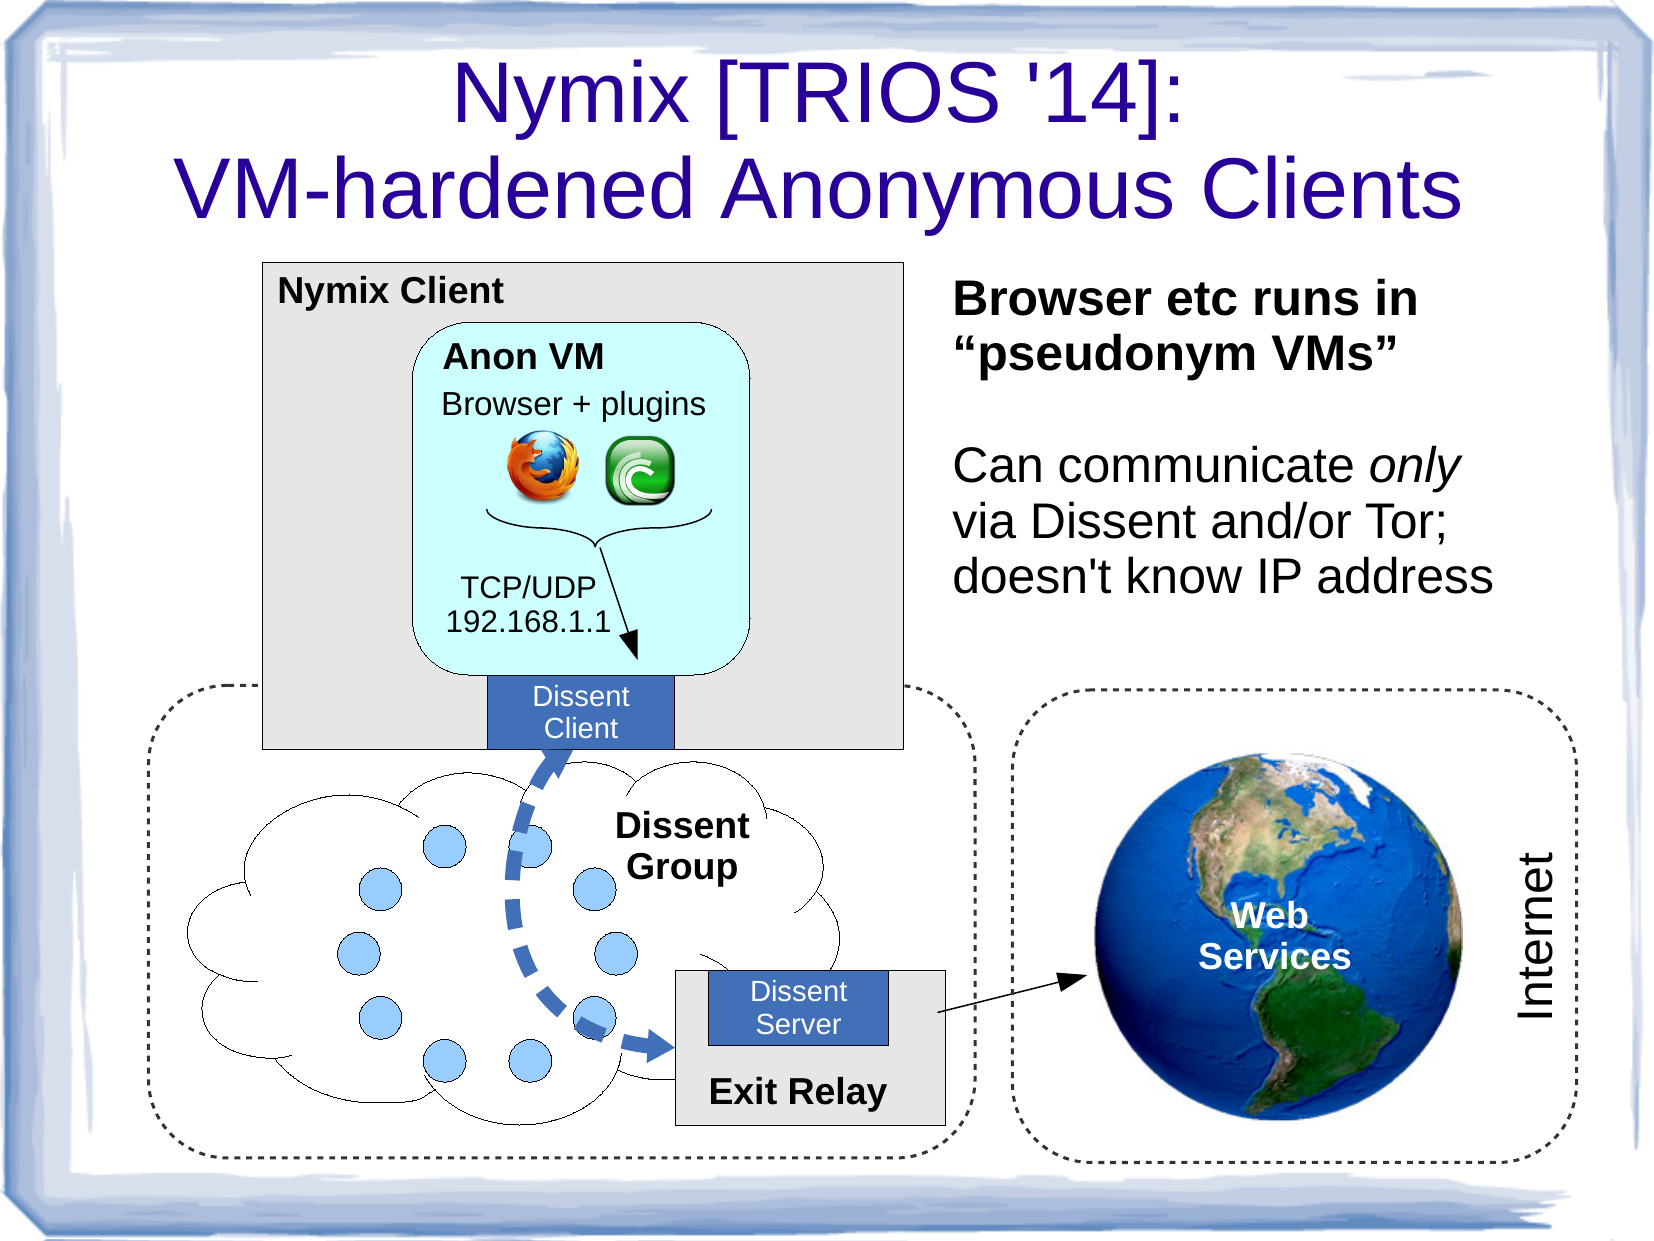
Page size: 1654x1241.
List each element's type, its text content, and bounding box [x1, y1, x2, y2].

text_box Nymix Client [262, 262, 593, 320]
text_box Exit Relay [693, 1063, 927, 1121]
title Nymix [TRIOS '14]: VM-hardened Anonymous Clients [75, 37, 1564, 245]
text_box [262, 262, 904, 750]
text_box Browser etc runs in “pseudonym VMs” Can communicate only via Dissent and/or Tor; doesn't know IP address [937, 262, 1576, 612]
text_box Browser + plugins [423, 378, 724, 431]
text_box Dissent Client [487, 676, 675, 750]
picture [0, 0, 1654, 1241]
text_box TCP/UDP 192.168.1.1 [420, 562, 638, 647]
text_box Dissent Group [600, 796, 766, 938]
text_box Dissent Server [708, 970, 889, 1046]
text_box [187, 761, 946, 1126]
text_box Anon VM [427, 327, 650, 378]
text_box Internet [1500, 787, 1576, 1088]
